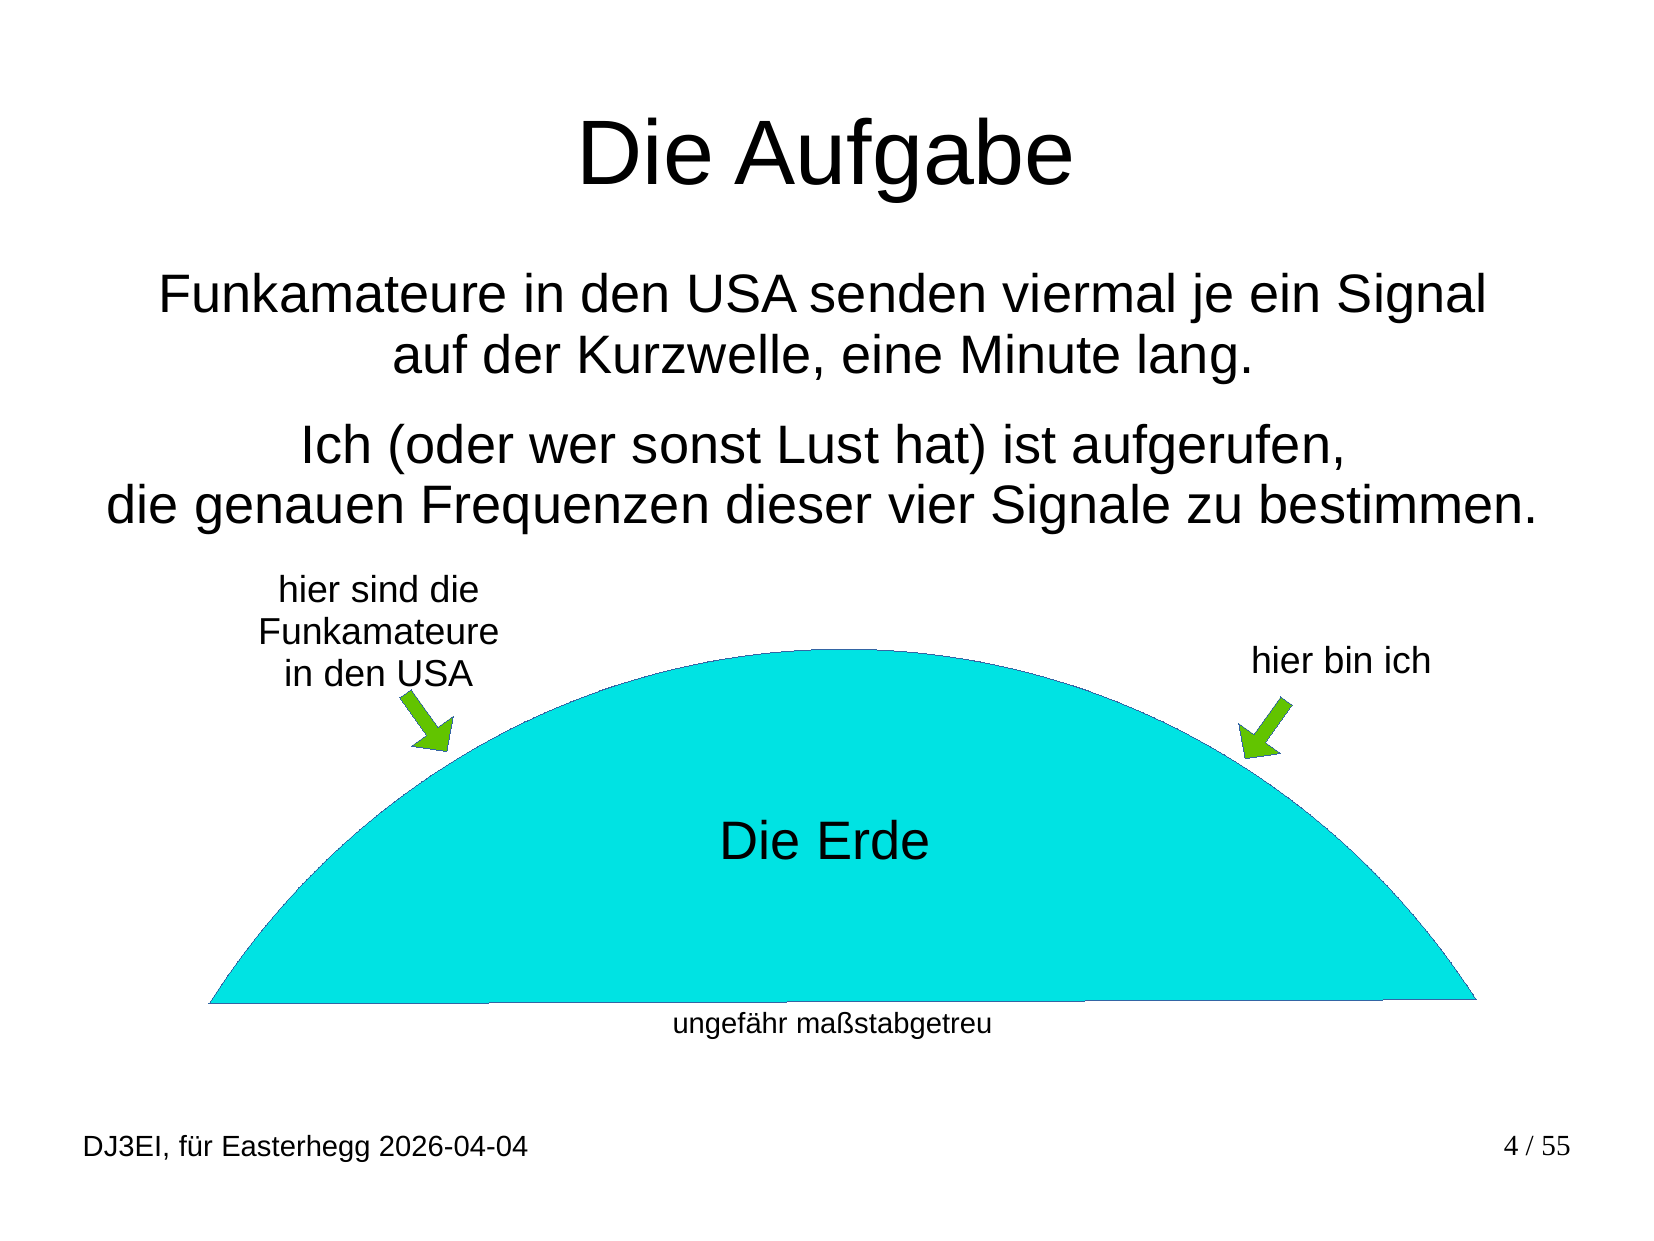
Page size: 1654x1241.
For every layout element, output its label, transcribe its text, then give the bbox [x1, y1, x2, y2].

text_box hier sind die Funkamateure in den USA [166, 561, 591, 702]
text_box [1238, 696, 1293, 759]
text_box Die Erde [705, 802, 946, 879]
text_box Funkamateure in den USA senden viermal je ein Signal auf der Kurzwelle, eine Minute lang. Ich (oder wer sonst Lust hat) ist aufgerufen, die genauen Frequenzen dieser vier Signale zu bestimmen. [92, 256, 1555, 543]
text_box hier bin ich [1236, 631, 1448, 689]
text_box [399, 689, 454, 752]
text_box [155, 649, 1532, 1004]
title Die Aufgabe [82, 49, 1571, 257]
text_box ungefähr maßstabgetreu [657, 999, 1008, 1048]
